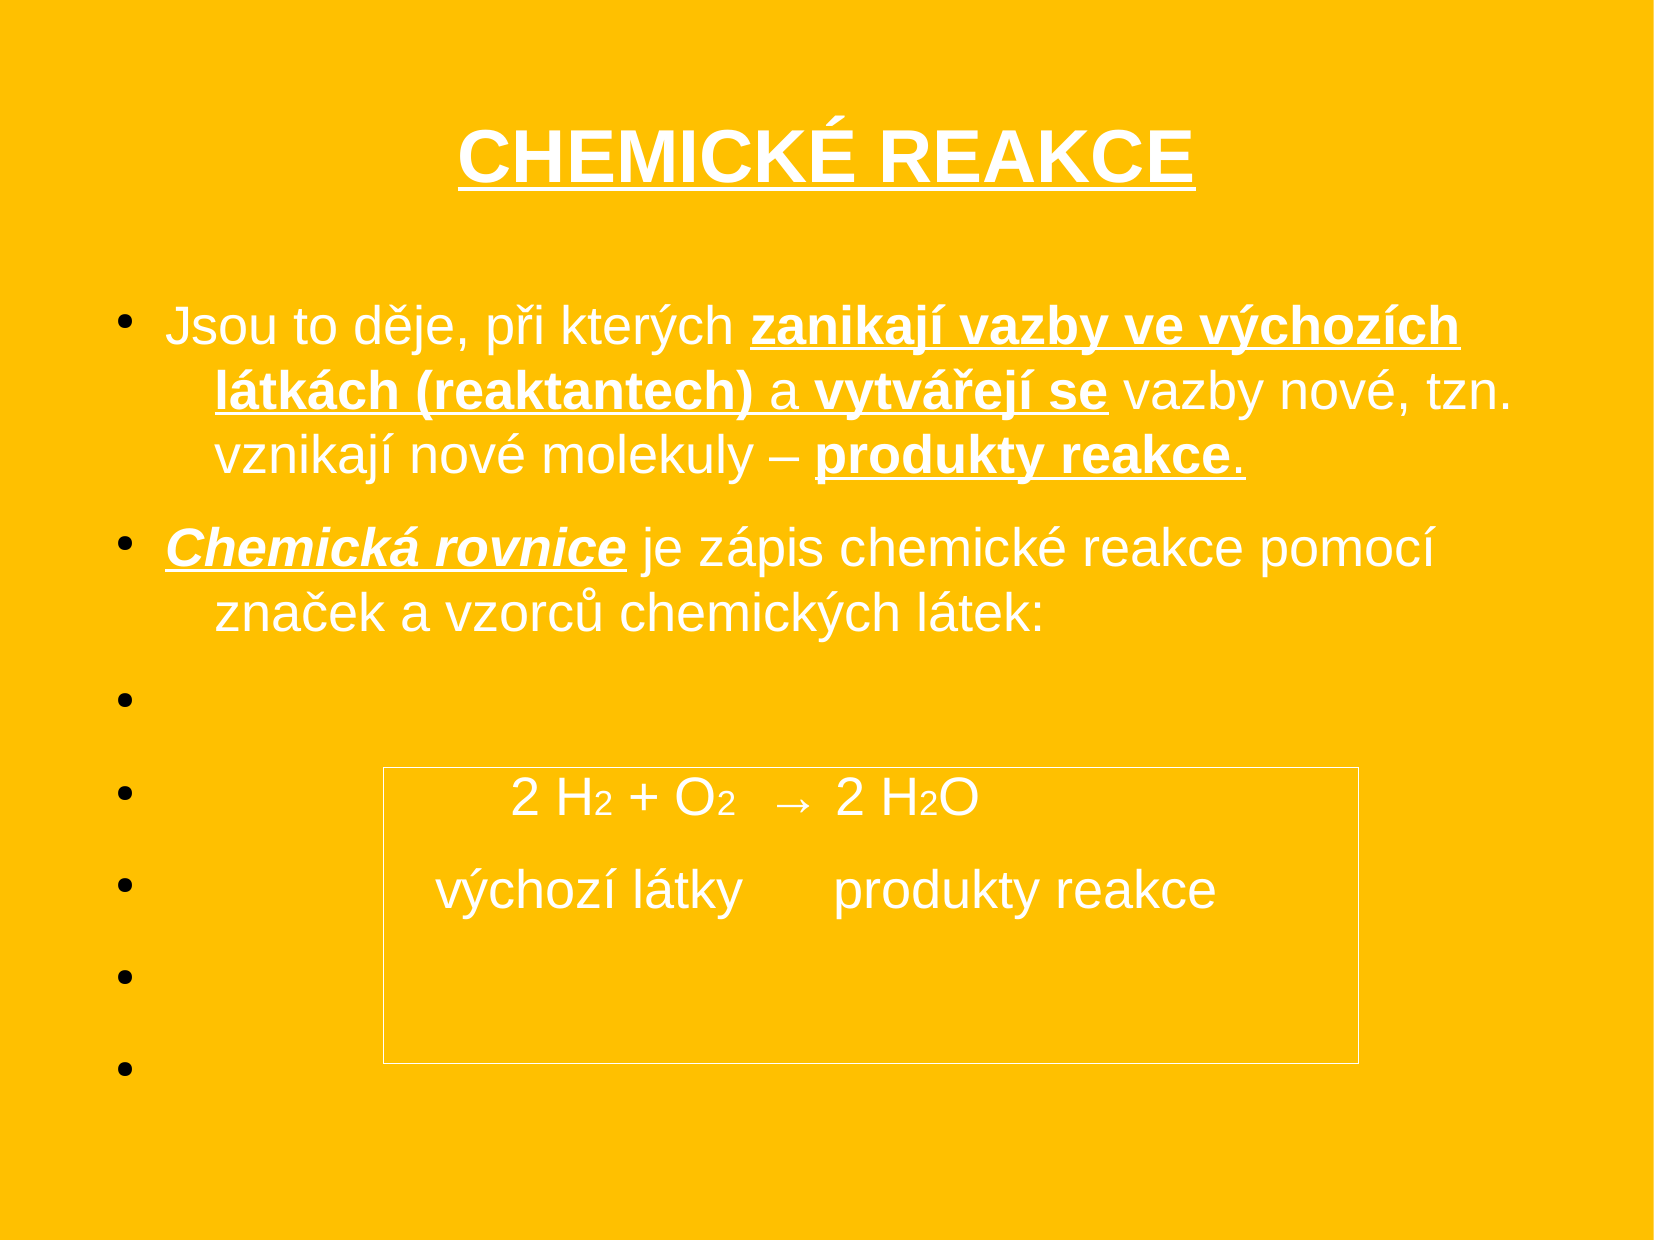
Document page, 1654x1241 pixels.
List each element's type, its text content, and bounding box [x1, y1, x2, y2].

list Jsou to děje, při kterých zanikají vazby ve výchozích látkách (reaktantech) a vytvářejí se vazby nové, tzn. vznikají nové molekuly – produkty reakce. Chemická rovnice je zápis chemické reakce pomocí značek a vzorců chemických látek: 2 H2 + O2 → 2 H2O výchozí látky produkty reakce [82, 290, 1595, 1109]
title CHEMICKÉ REAKCE [82, 49, 1571, 257]
